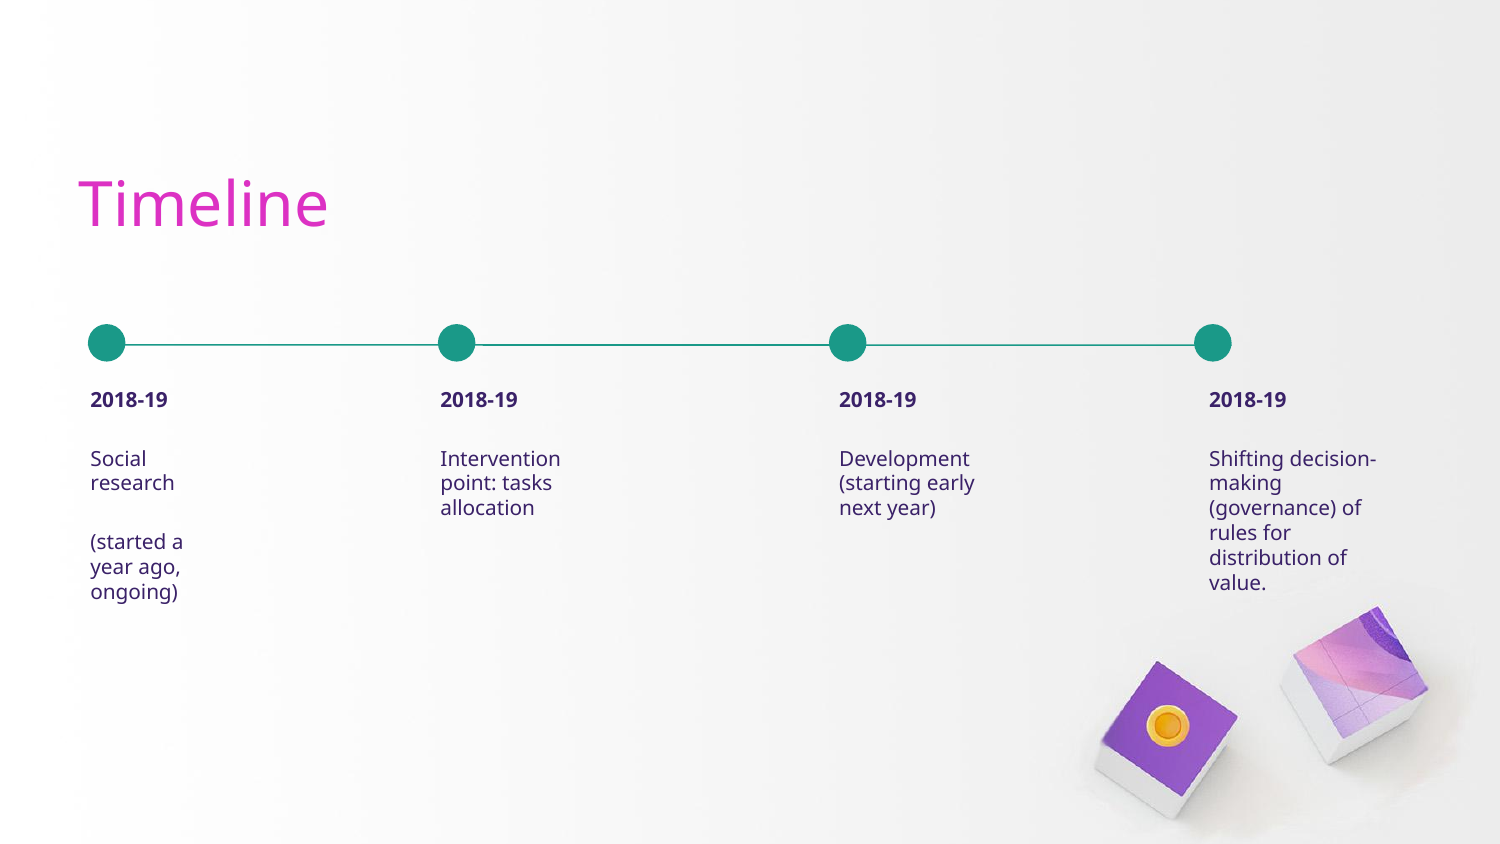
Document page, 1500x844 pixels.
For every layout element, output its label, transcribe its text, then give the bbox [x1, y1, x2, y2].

text_box 2018-19 Social research (started a year ago, ongoing) [75, 383, 205, 662]
text_box [88, 346, 126, 362]
text_box [1194, 324, 1232, 344]
picture [0, 0, 1500, 844]
text_box [437, 324, 476, 344]
text_box [87, 324, 126, 344]
text_box 2018-19 Shifting decision-making (governance) of rules for distribution of value. [1194, 383, 1407, 557]
text_box [438, 346, 475, 362]
text_box [828, 324, 867, 344]
text_box [1194, 346, 1232, 362]
text_box 2018-19 Intervention point: tasks allocation [425, 383, 593, 557]
text_box [829, 346, 867, 362]
text_box 2018-19 Development (starting early next year) [824, 383, 1019, 557]
text_box Timeline [63, 148, 619, 254]
